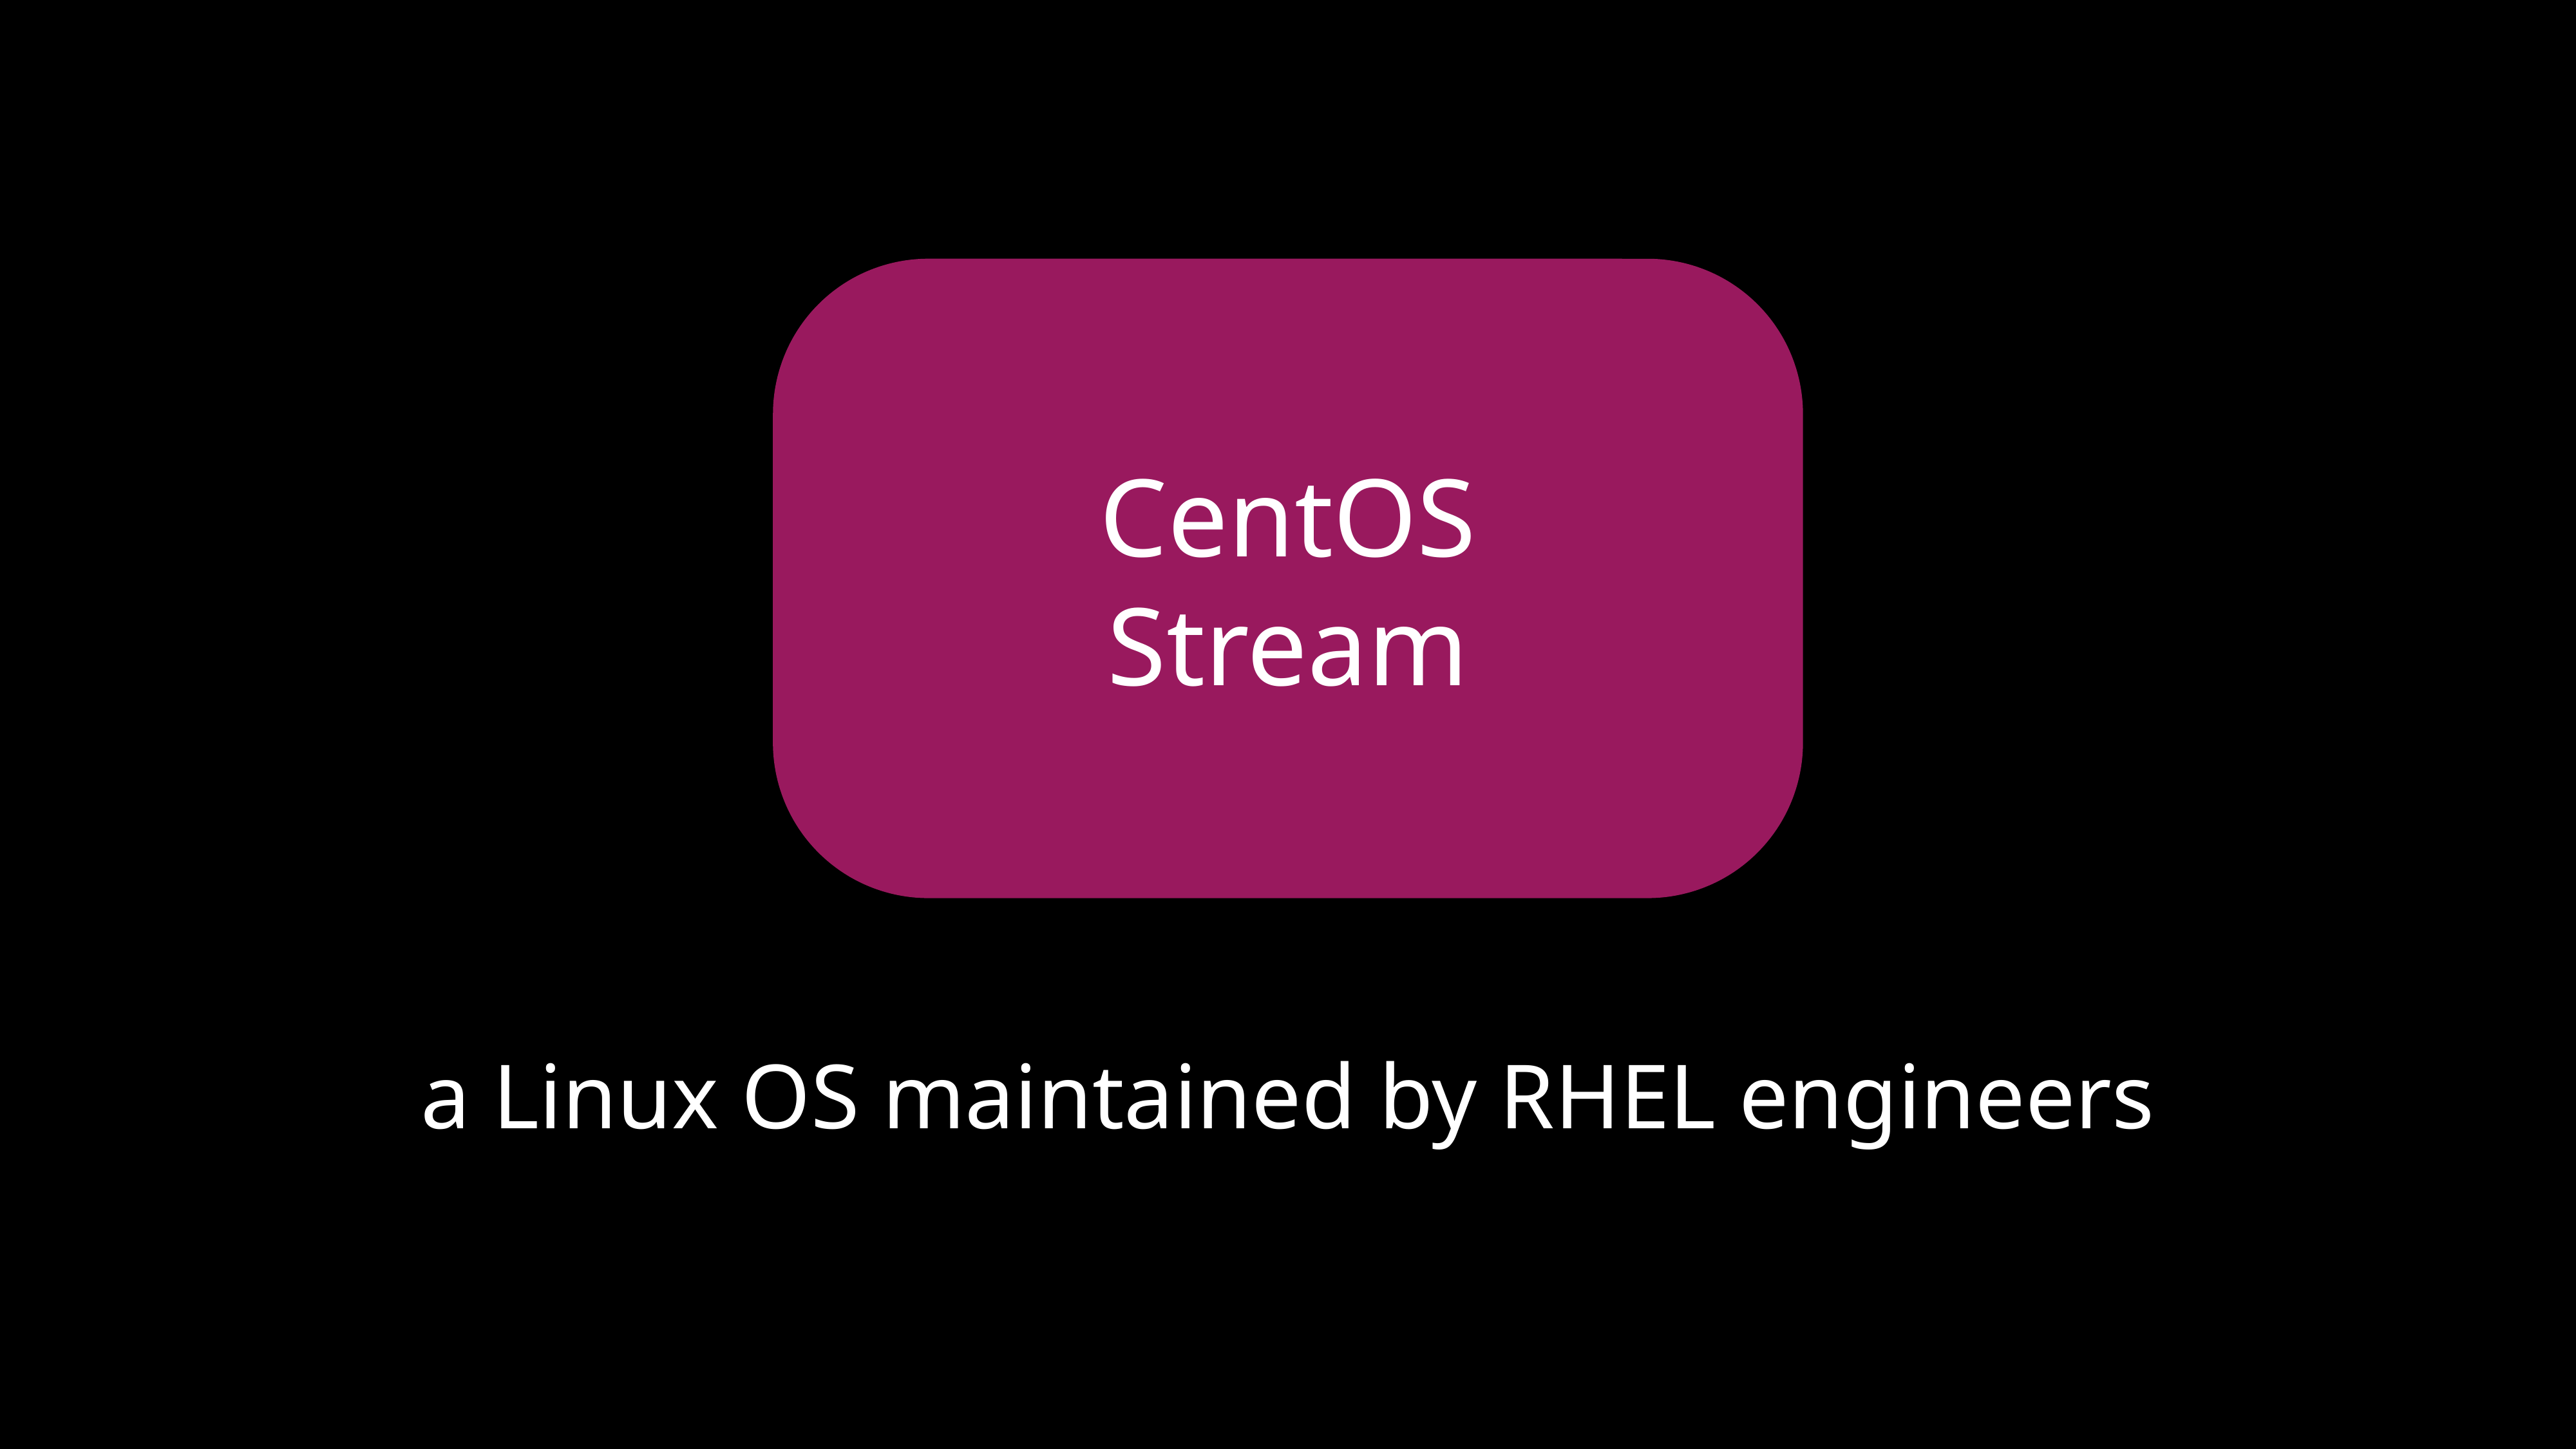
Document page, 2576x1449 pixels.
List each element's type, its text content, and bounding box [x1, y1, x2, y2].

text_box a Linux OS maintained by RHEL engineers [301, 1046, 2275, 1153]
text_box CentOS Stream [773, 258, 1803, 898]
